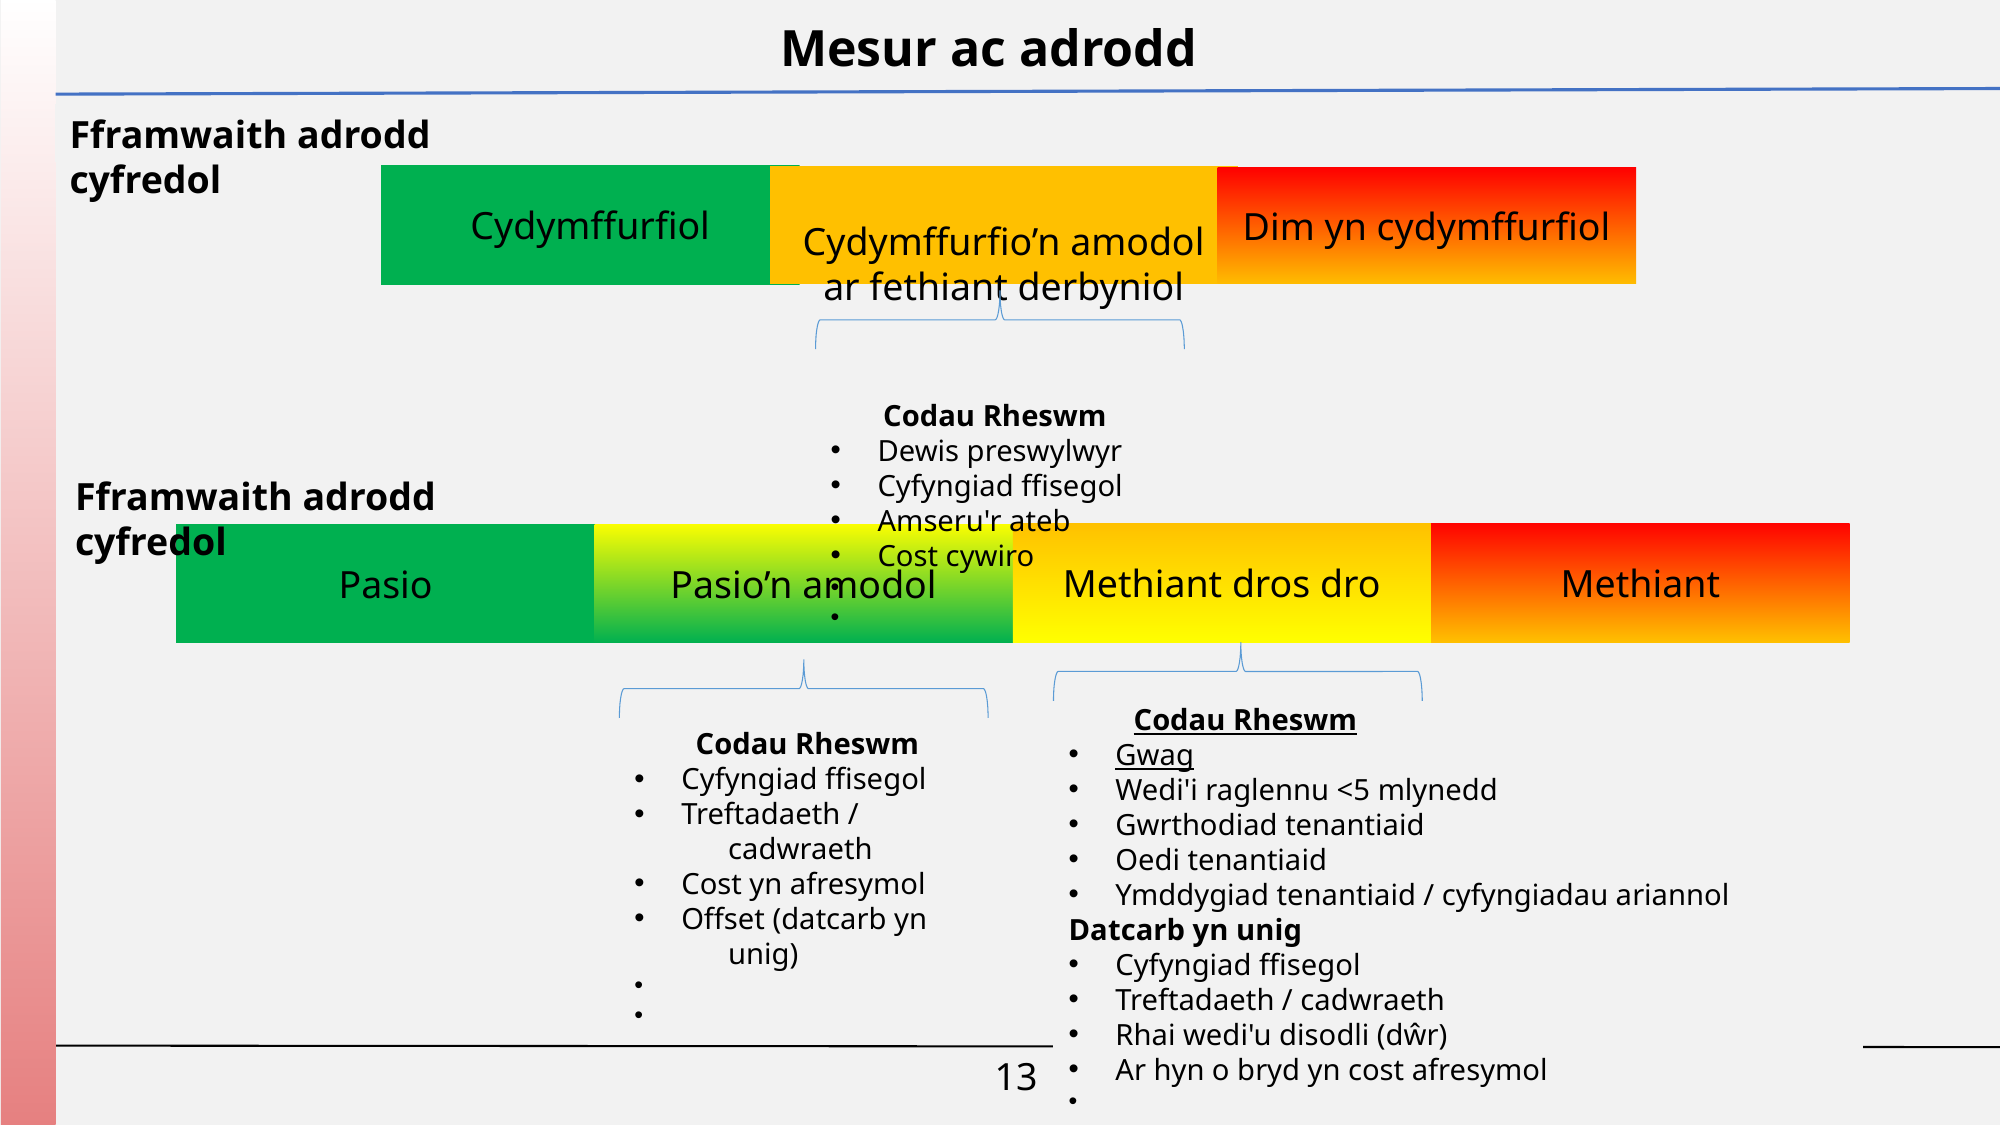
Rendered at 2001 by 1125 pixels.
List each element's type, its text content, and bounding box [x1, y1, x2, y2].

text_box Fframwaith adrodd cyfredol [55, 104, 595, 162]
text_box Cydymffurfiol [381, 166, 770, 284]
text_box Cydymffurfio’n amodol ar fethiant derbyniol [770, 166, 1238, 284]
text_box 13 [979, 1048, 1075, 1107]
text_box Codau Rheswm Cyfyngiad ffisegol Treftadaeth / cadwraeth Cost yn afresymol Offset (datcarb yn unig) [619, 718, 996, 969]
text_box Codau Rheswm Gwag Wedi'i raglennu <5 mlynedd Gwrthodiad tenantiaid Oedi tenantiaid Ymddygiad tenantiaid / cyfyngiadau ariannol Datcarb yn unig Cyfyngiad ffisegol Treftadaeth / cadwraeth Rhai wedi'u disodli (dŵr) Ar hyn o bryd yn cost afresymol [1053, 694, 1863, 1094]
text_box Pasio [176, 524, 595, 643]
text_box [1, 0, 56, 1125]
text_box Codau Rheswm Dewis preswylwyr Cyfyngiad ffisegol Amseru'r ateb Cost cywiro [816, 390, 1174, 486]
text_box Mesur ac adrodd [307, 8, 1671, 85]
text_box Methiant [1431, 524, 1849, 642]
text_box Pasio’n amodol [595, 524, 1013, 643]
text_box Methiant dros dro [1013, 524, 1431, 642]
text_box Dim yn cydymffurfiol [1218, 168, 1636, 284]
text_box Fframwaith adrodd cyfredol [60, 465, 600, 524]
